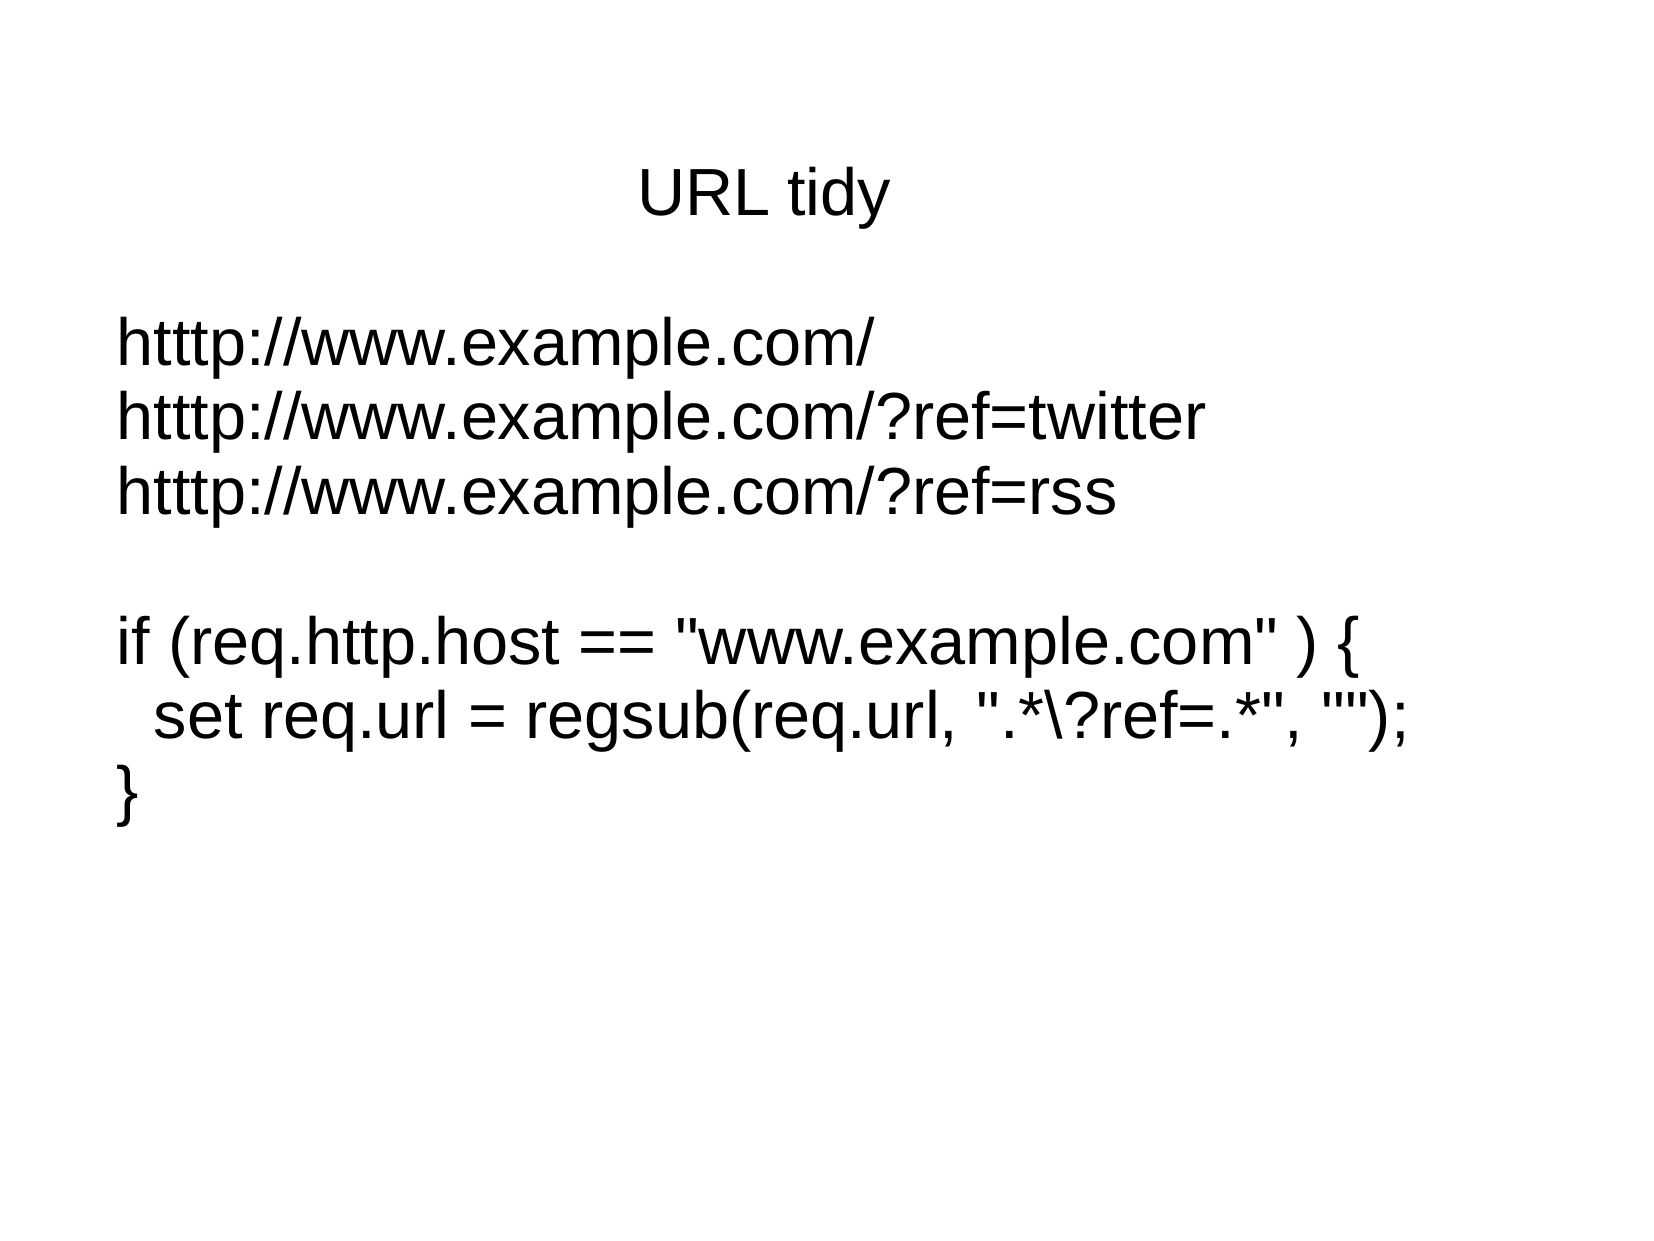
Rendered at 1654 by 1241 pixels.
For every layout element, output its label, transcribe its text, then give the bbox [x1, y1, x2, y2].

text_box URL tidy htttp://www.example.com/ htttp://www.example.com/?ref=twitter htttp://www.example.com/?ref=rss if (req.http.host == "www.example.com" ) { set req.url = regsub(req.url, ".*\?ref=.*", ""); } [102, 147, 1425, 993]
